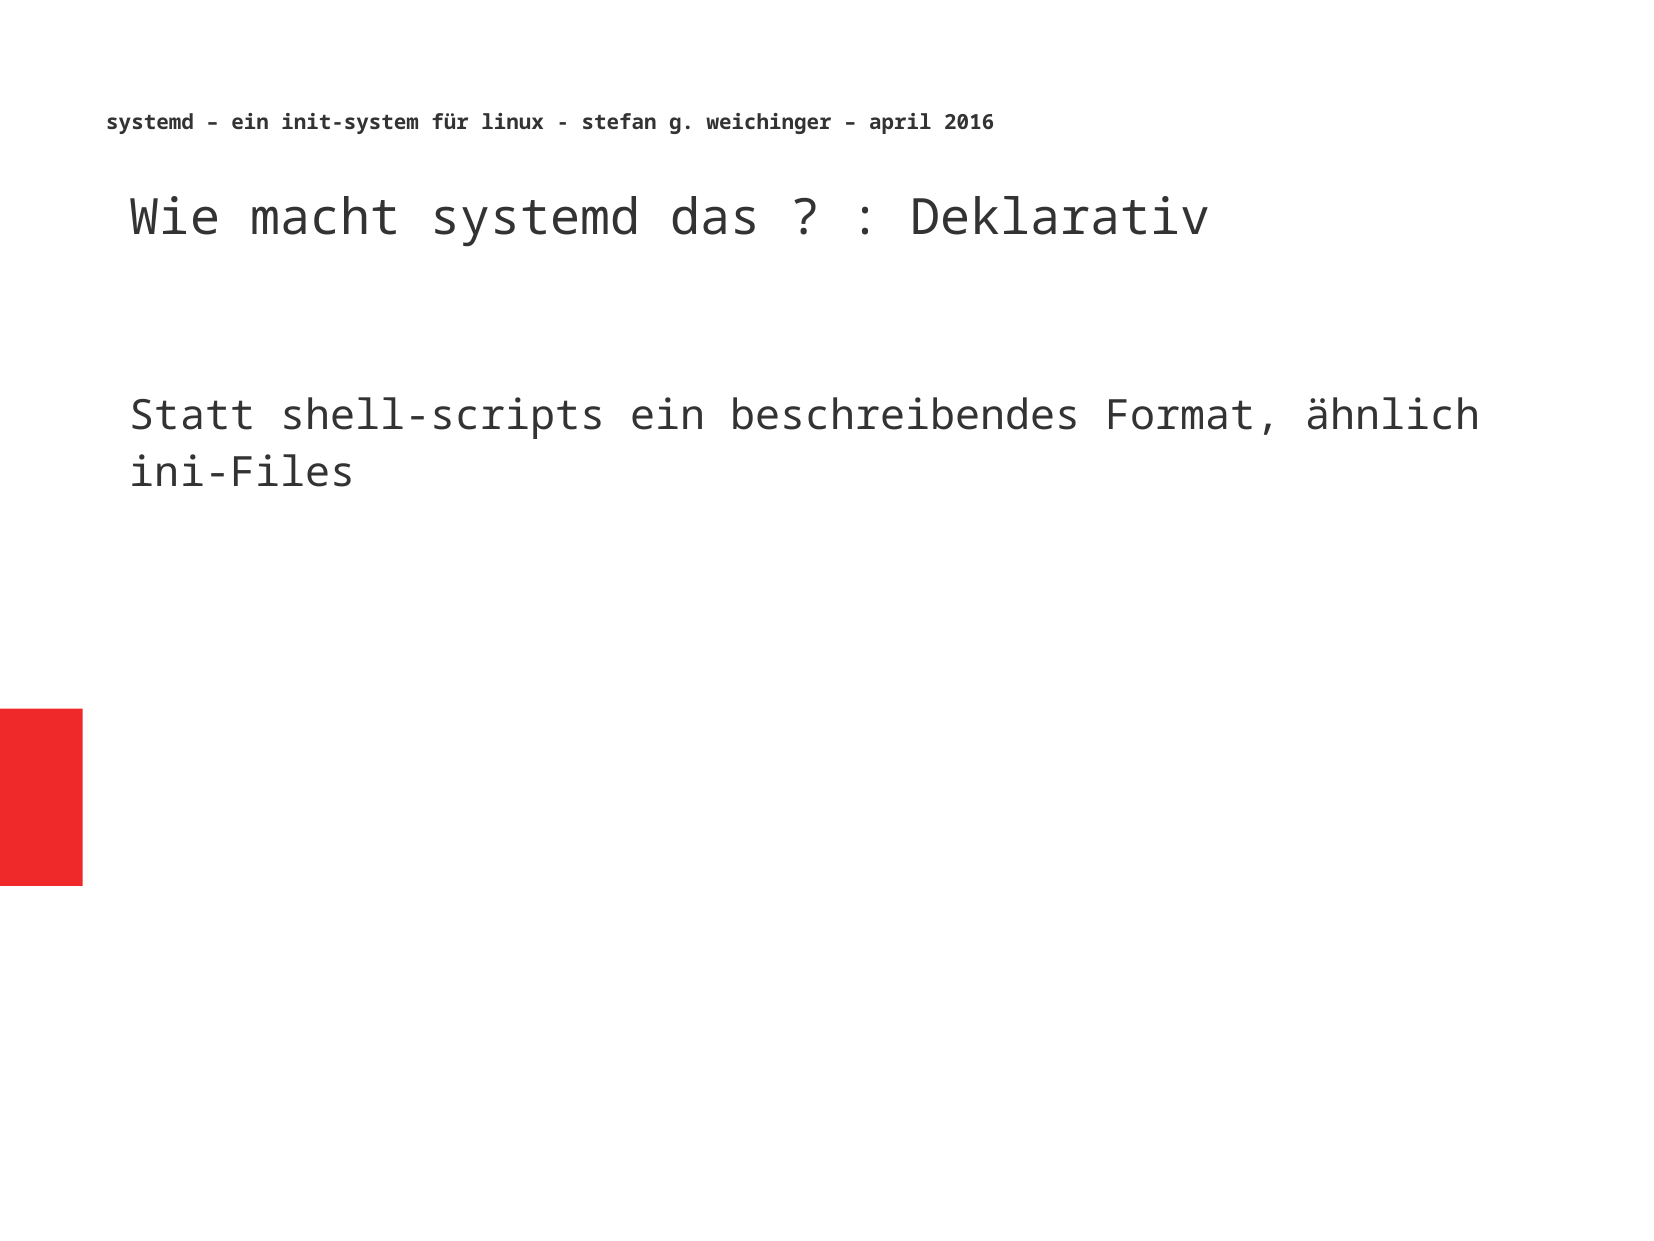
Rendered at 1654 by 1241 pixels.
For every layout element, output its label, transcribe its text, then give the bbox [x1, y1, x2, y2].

list Wie macht systemd das ? : Deklarativ Statt shell-scripts ein beschreibendes Format, ähnlich ini-Files [129, 181, 1536, 1111]
title systemd – ein init-system für linux - stefan g. weichinger – april 2016 [106, 59, 1512, 184]
